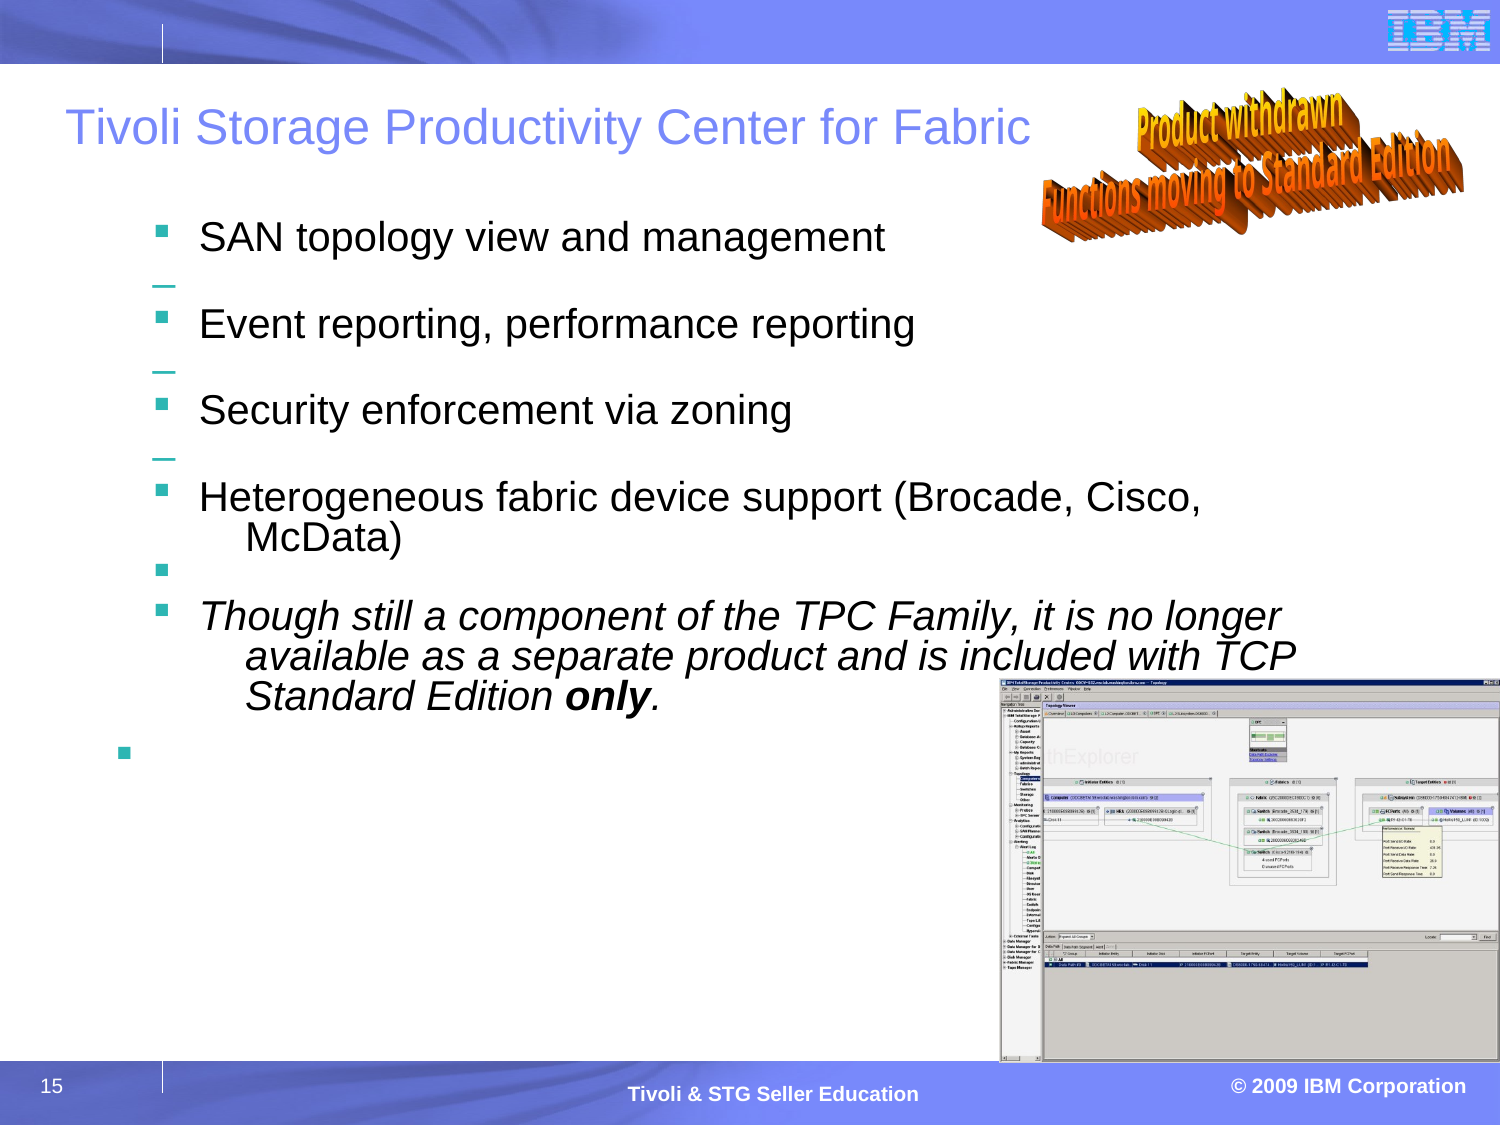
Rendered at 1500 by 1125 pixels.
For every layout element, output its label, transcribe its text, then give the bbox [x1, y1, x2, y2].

picture [0, 0, 1500, 64]
text_box 1 [25, 1066, 101, 1120]
list SAN topology view and management Event reporting, performance reporting Security enforcement via zoning Heterogeneous fabric device support (Brocade, Cisco, McData) Though still a component of the TPC Family, it is no longer available as a separate product and is included with TCP Standard Edition only. [99, 212, 1376, 853]
title Tivoli Storage Productivity Center for Fabric [50, 80, 1403, 163]
picture [0, 678, 1500, 1125]
